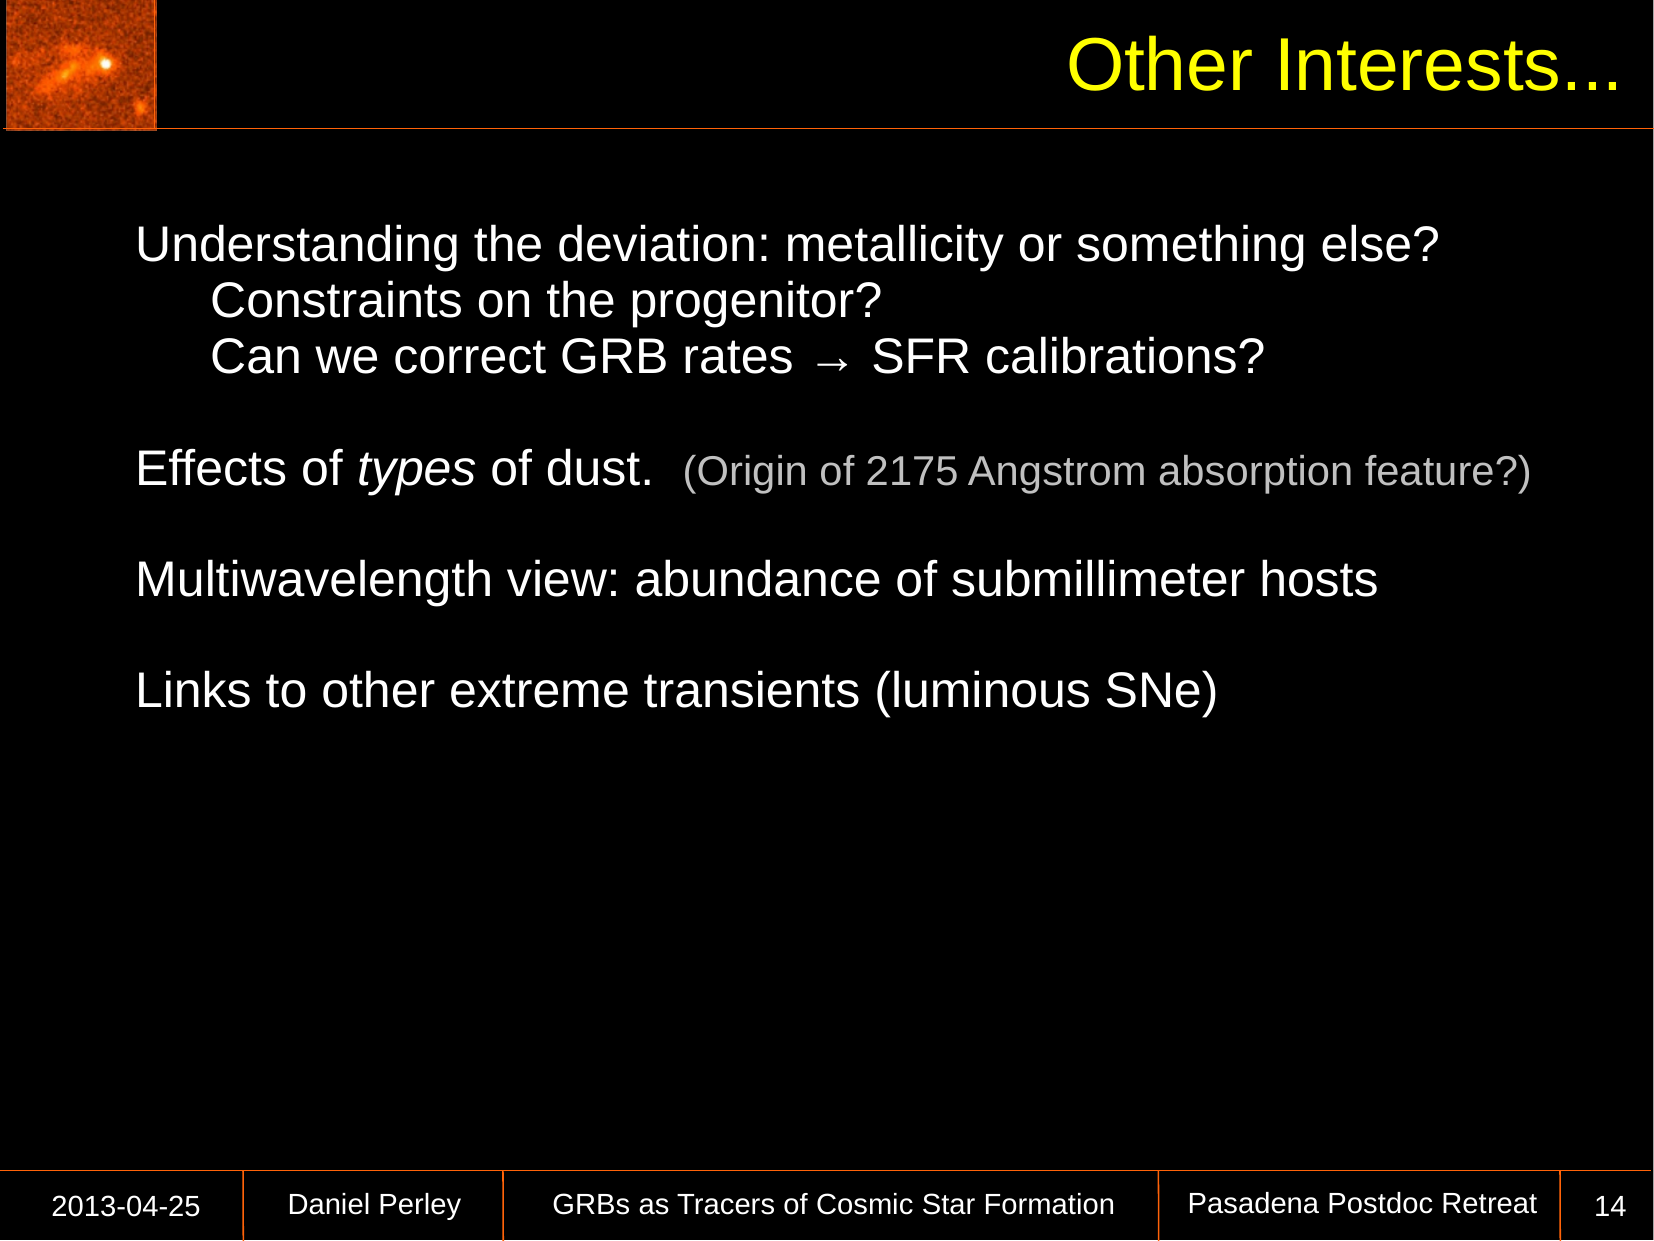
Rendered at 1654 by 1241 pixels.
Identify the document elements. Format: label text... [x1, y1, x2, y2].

text_box Understanding the deviation: metallicity or something else? Constraints on the progenitor? Can we correct GRB rates → SFR calibrations? Effects of types of dust. (Origin of 2175 Angstrom absorption feature?) Multiwavelength view: abundance of submillimeter hosts Links to other extreme transients (luminous SNe) [120, 209, 1576, 782]
title Other Interests... [187, 21, 1624, 108]
picture [7, 0, 154, 128]
